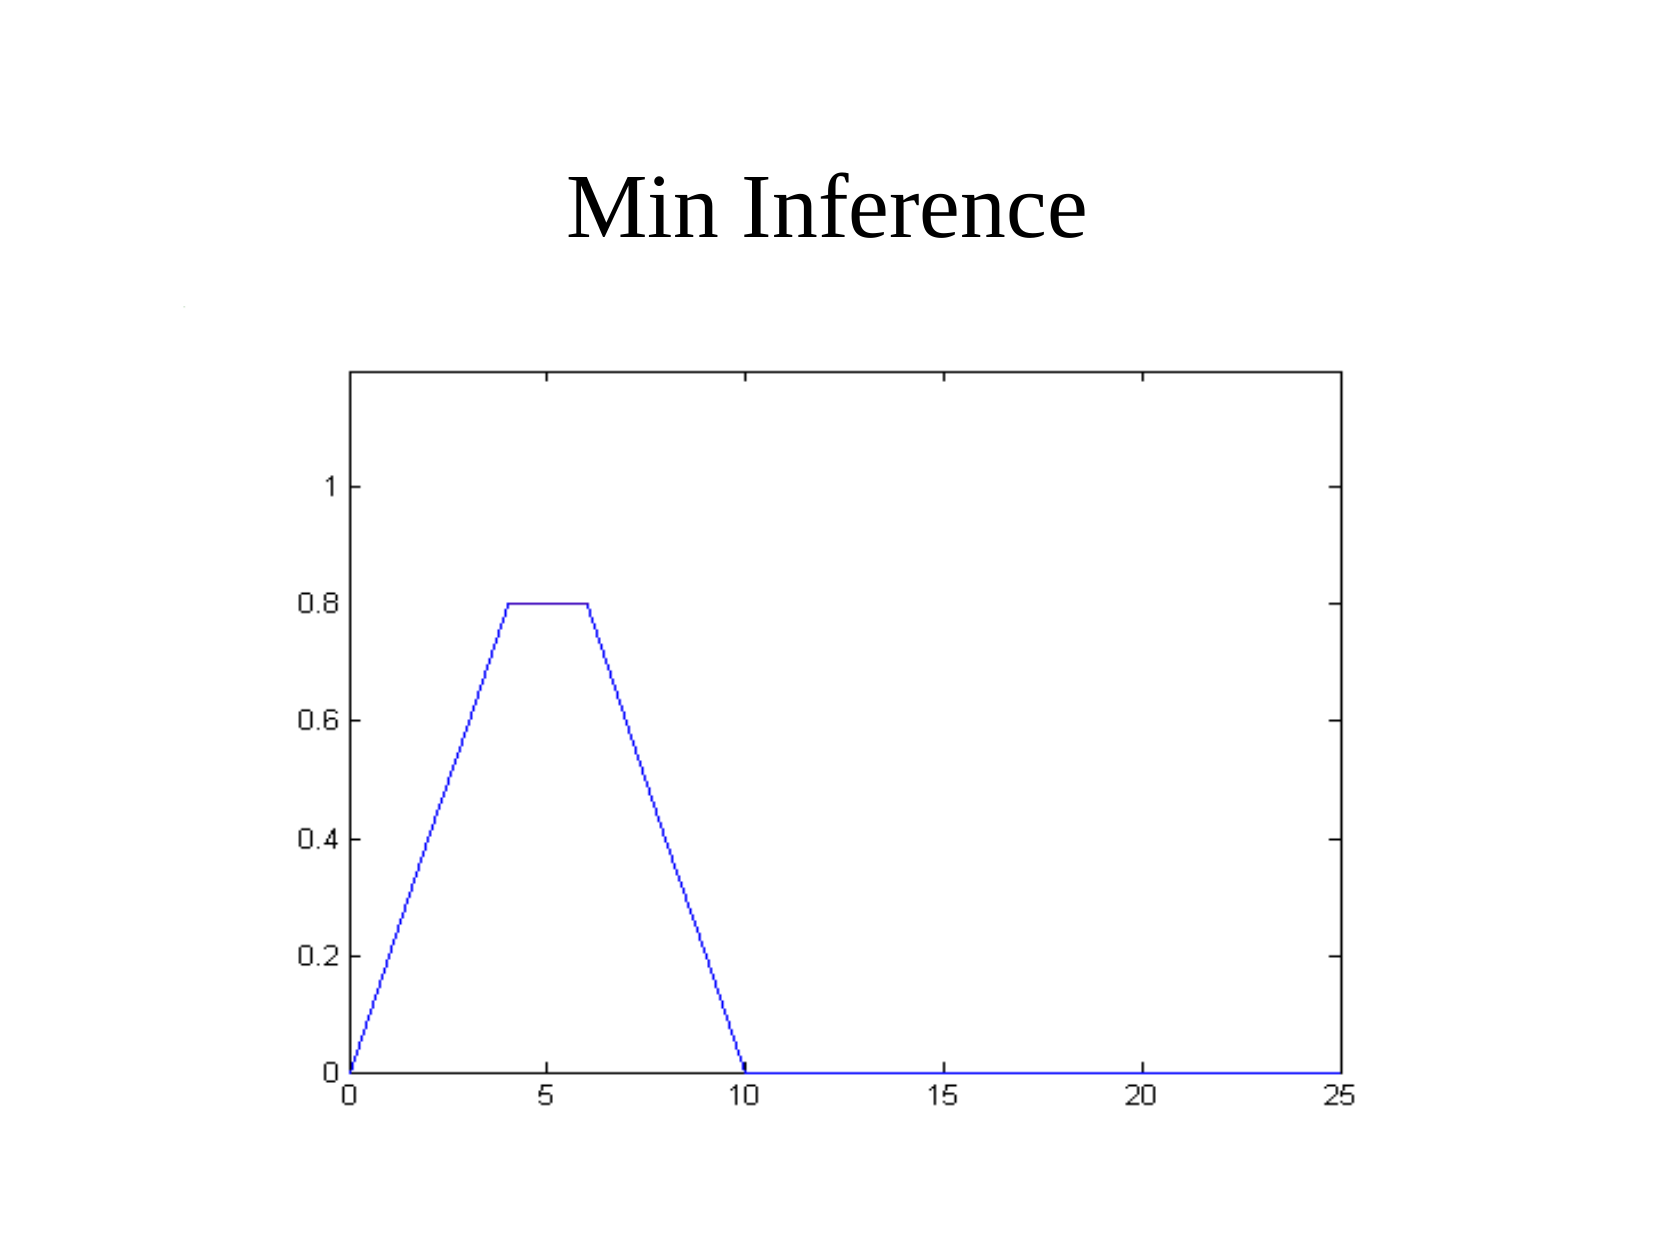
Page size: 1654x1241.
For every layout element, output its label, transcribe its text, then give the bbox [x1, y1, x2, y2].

chart [183, 306, 1462, 1167]
title Min Inference [121, 102, 1534, 311]
